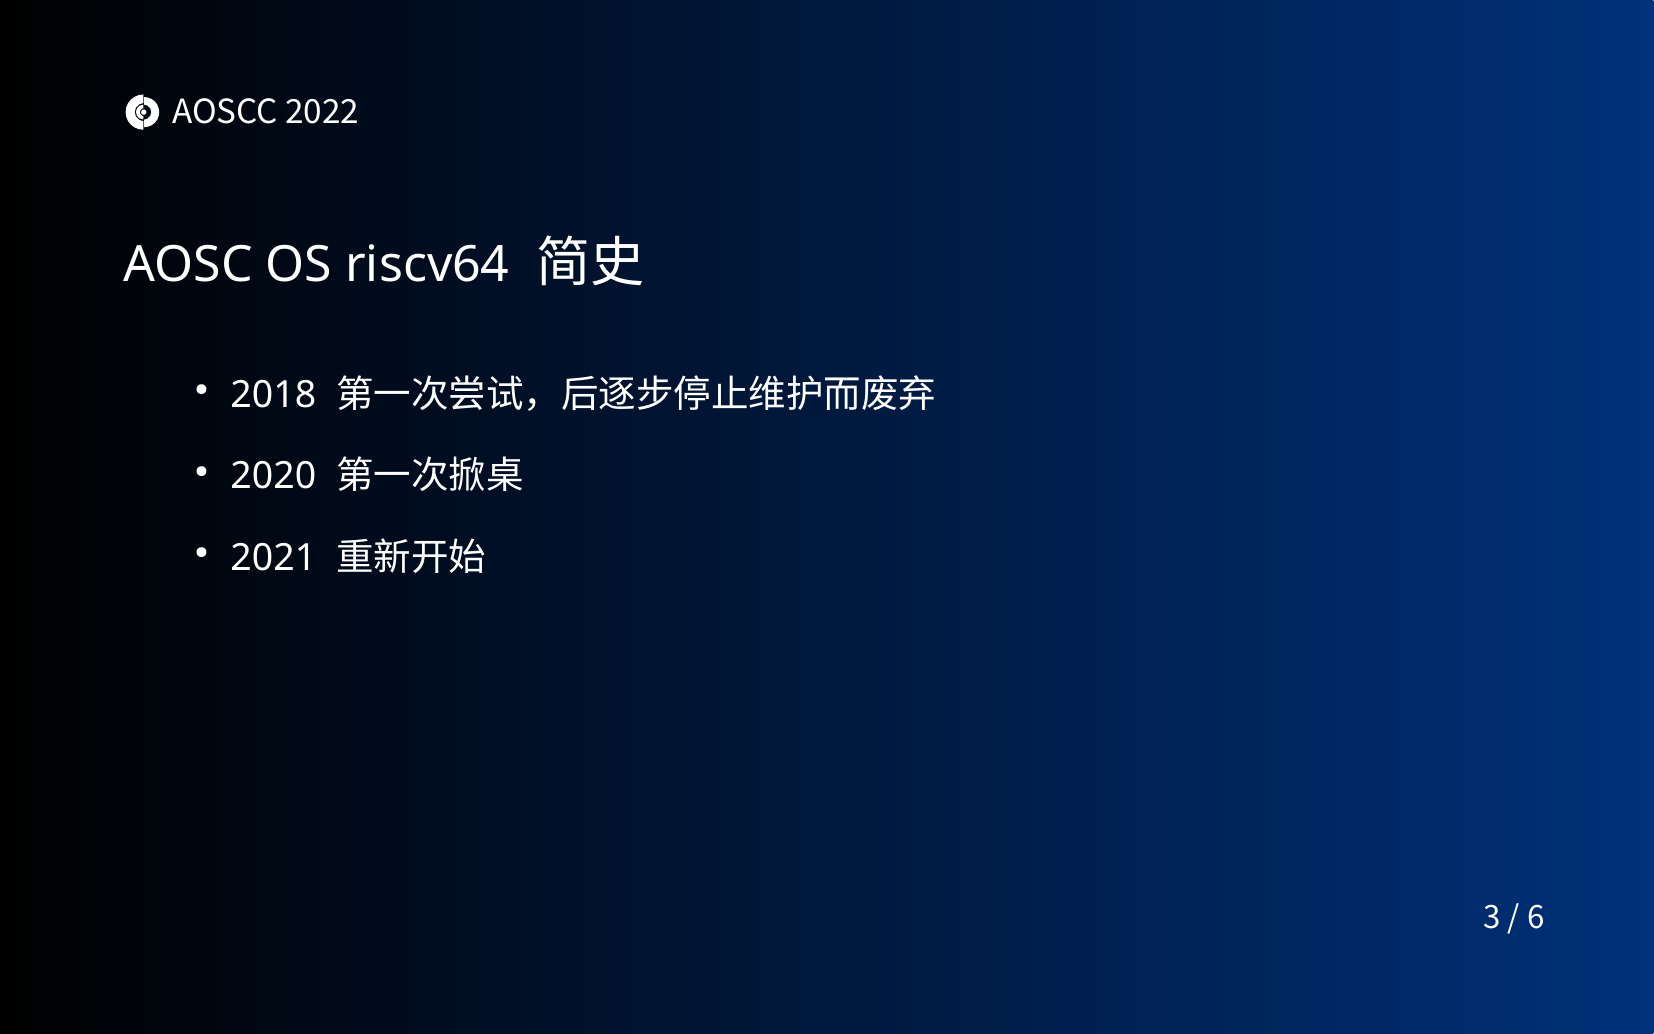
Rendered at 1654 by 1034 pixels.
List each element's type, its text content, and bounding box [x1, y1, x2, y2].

subtitle AOSC OS riscv64 简史 [124, 218, 1536, 297]
picture [118, 88, 167, 136]
text_box 2018 第一次尝试，后逐步停止维护而废弃 2020 第一次掀桌 2021 重新开始 [124, 336, 1536, 646]
text_box AOSCC 2022 [172, 84, 1654, 134]
text_box <编号> / 6 [1086, 885, 1560, 957]
